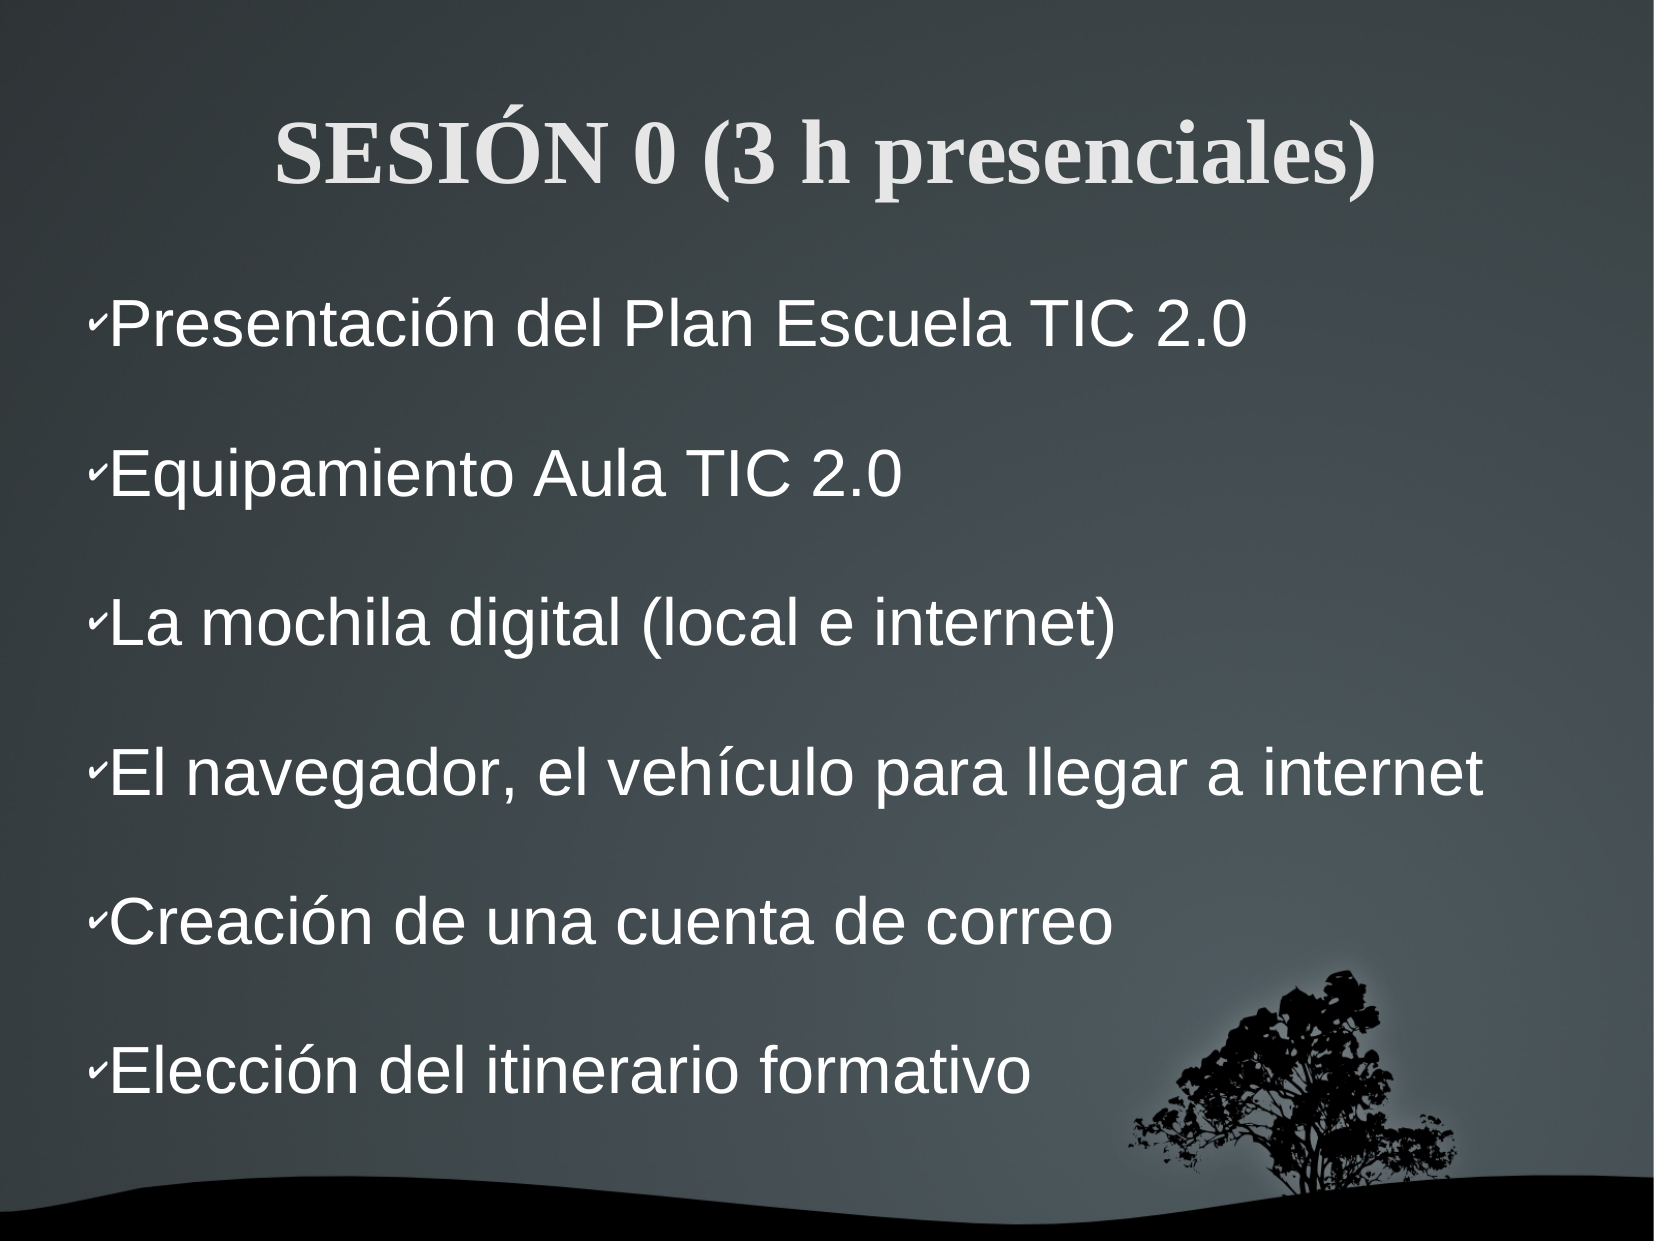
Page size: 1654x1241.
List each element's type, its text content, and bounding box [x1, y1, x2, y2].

title SESIÓN 0 (3 h presenciales) [82, 56, 1571, 250]
picture [0, 0, 1654, 1241]
subtitle Presentación del Plan Escuela TIC 2.0 Equipamiento Aula TIC 2.0 La mochila digital (local e internet) El navegador, el vehículo para llegar a internet Creación de una cuenta de correo Elección del itinerario formativo [88, 285, 1577, 1109]
